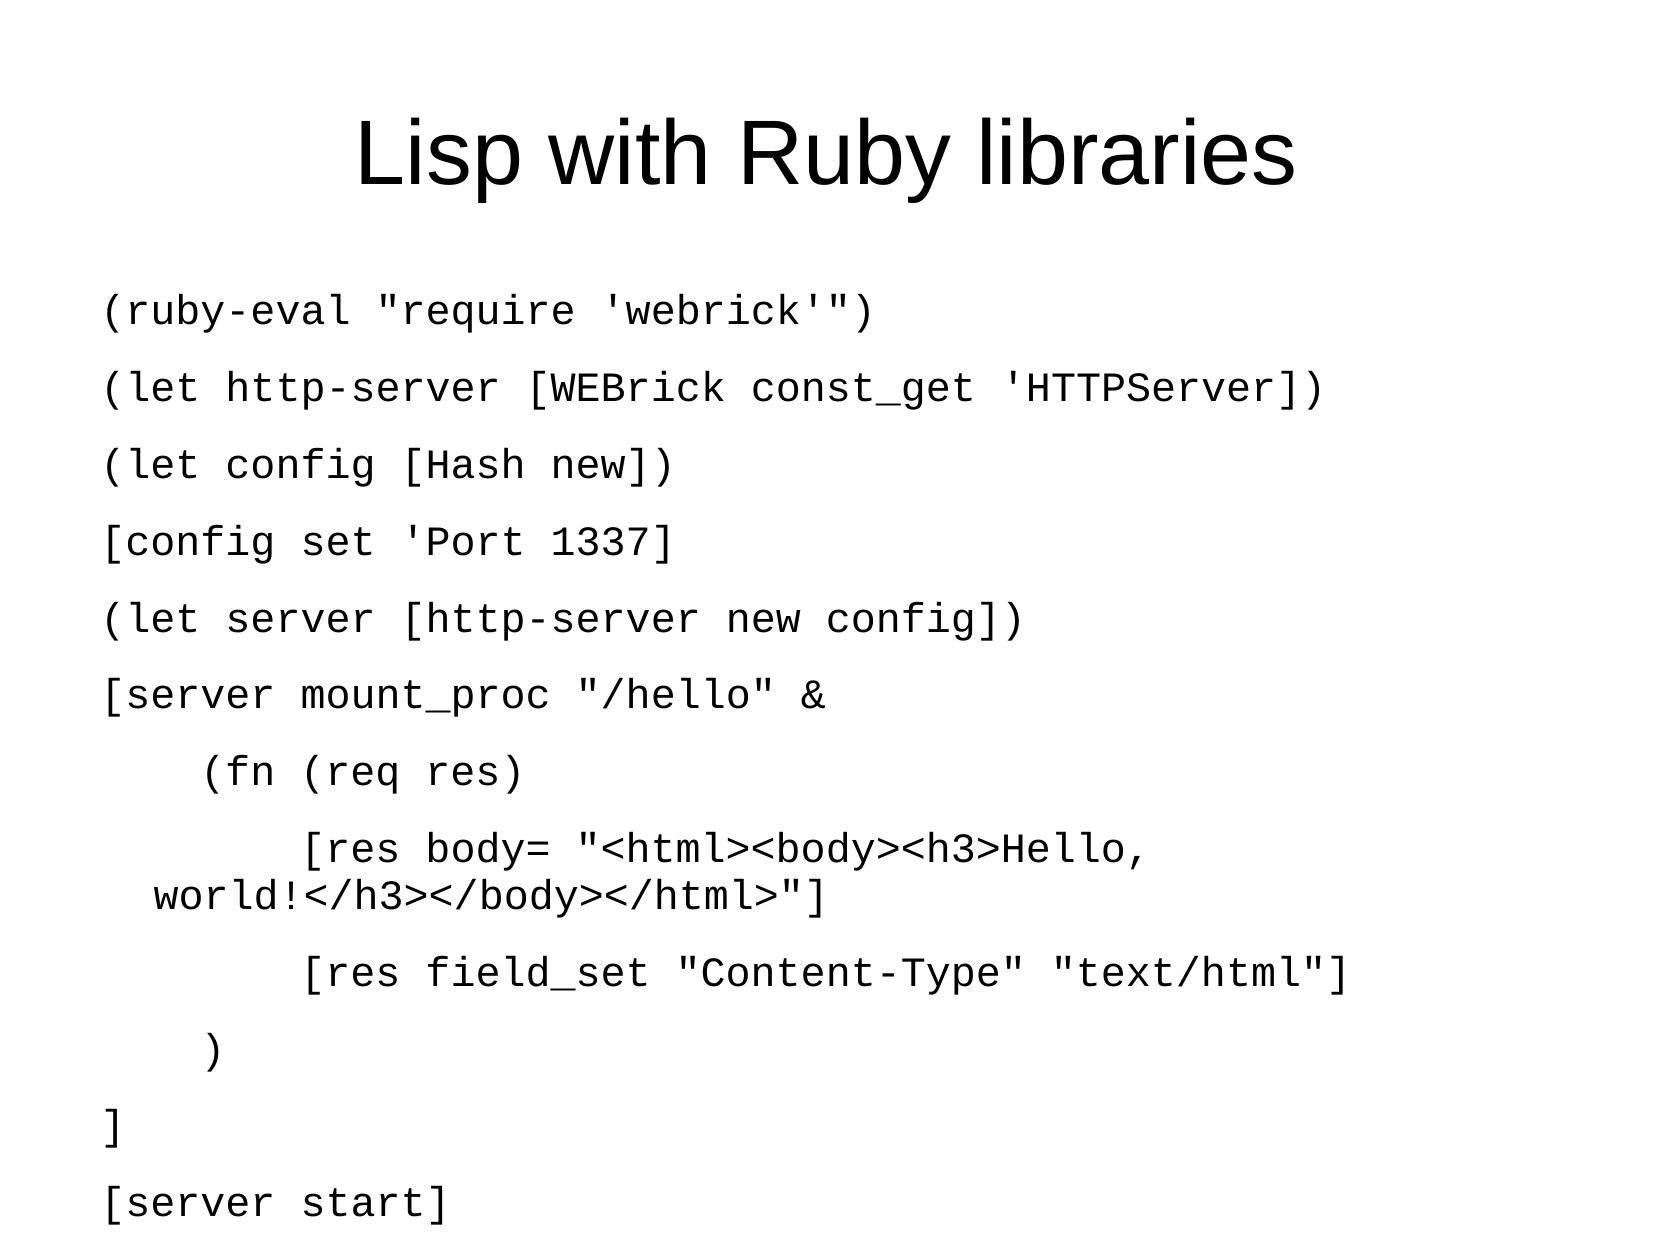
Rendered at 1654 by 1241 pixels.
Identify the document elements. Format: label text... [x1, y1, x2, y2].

title Lisp with Ruby libraries [82, 49, 1571, 257]
list (ruby-eval "require 'webrick'") (let http-server [WEBrick const_get 'HTTPServer]) (let config [Hash new]) [config set 'Port 1337] (let server [http-server new config]) [server mount_proc "/hello" & (fn (req res) [res body= "<html><body><h3>Hello, world!</h3></body></html>"] [res field_set "Content-Type" "text/html"] ) ] [server start] [82, 290, 1571, 1230]
